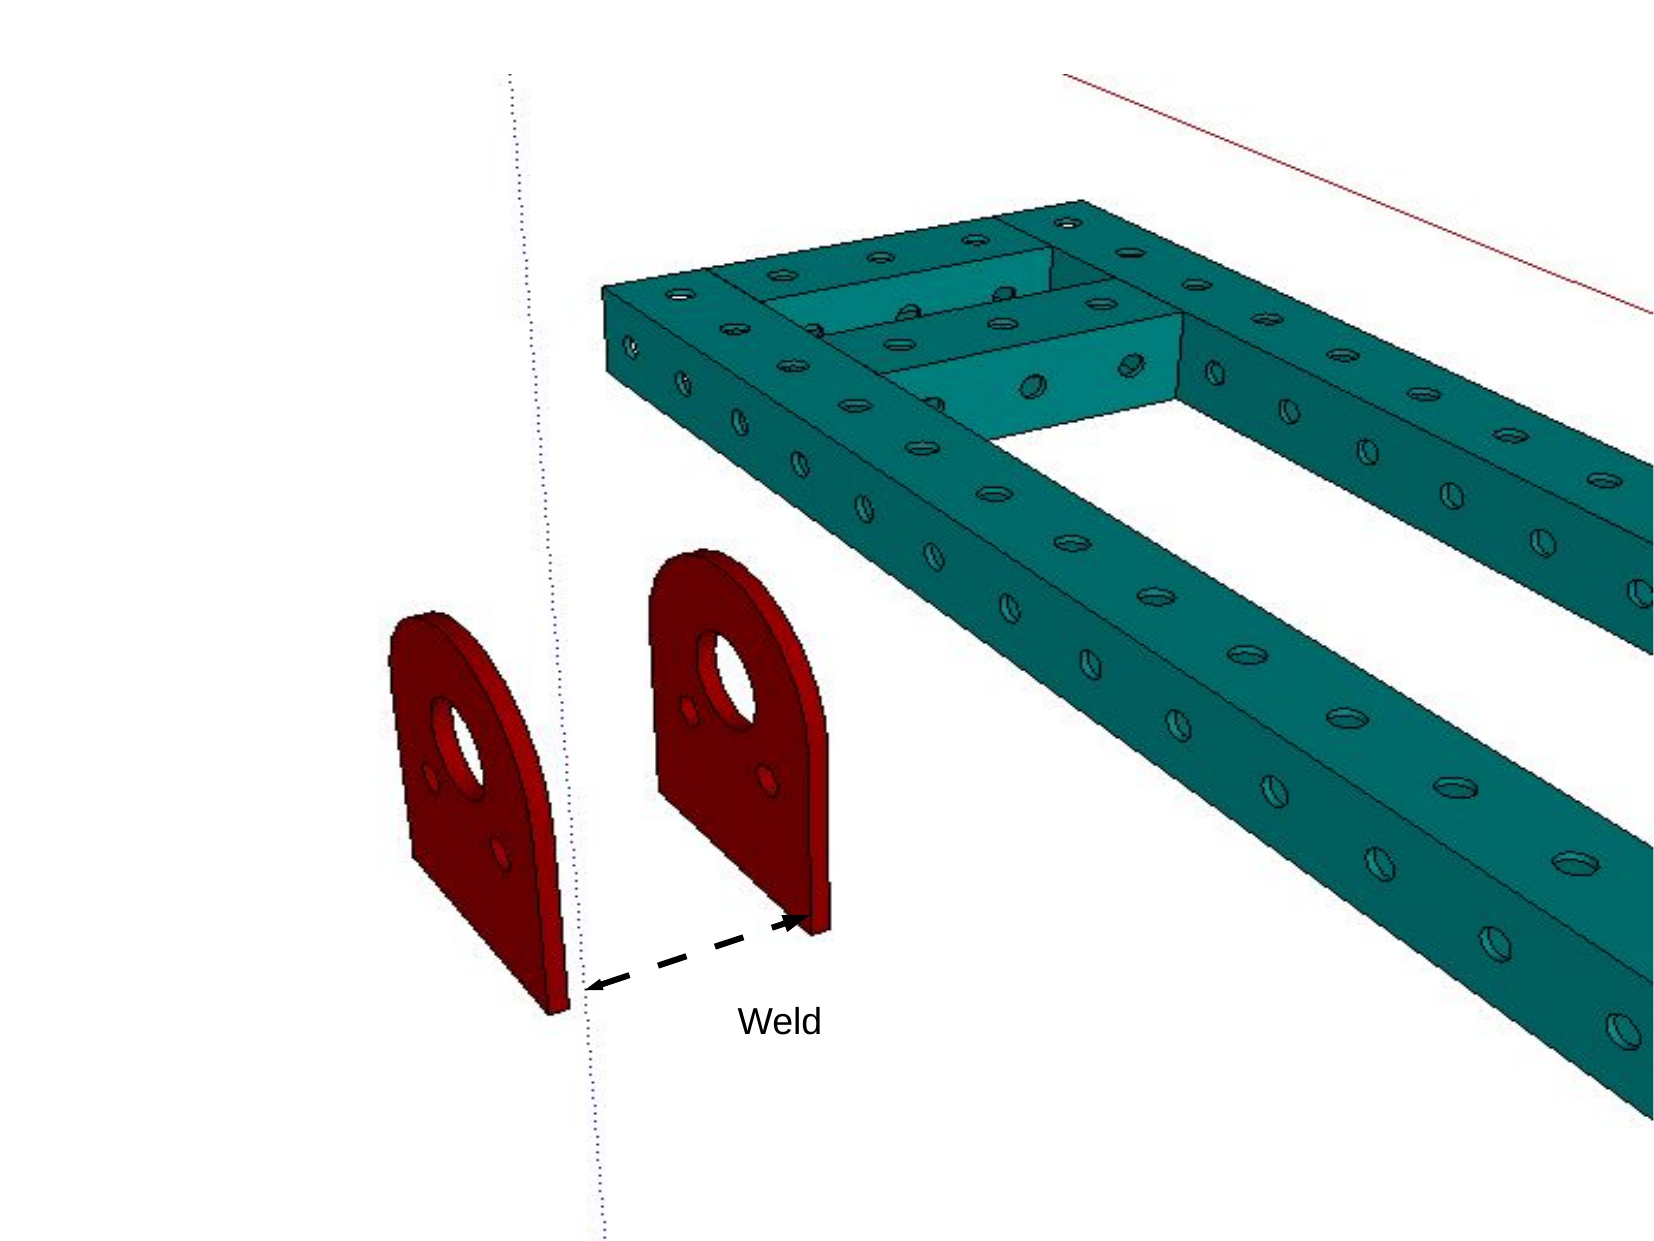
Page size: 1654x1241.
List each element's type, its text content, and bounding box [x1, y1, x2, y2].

text_box Weld [720, 990, 1051, 1053]
picture [0, 74, 1654, 1241]
